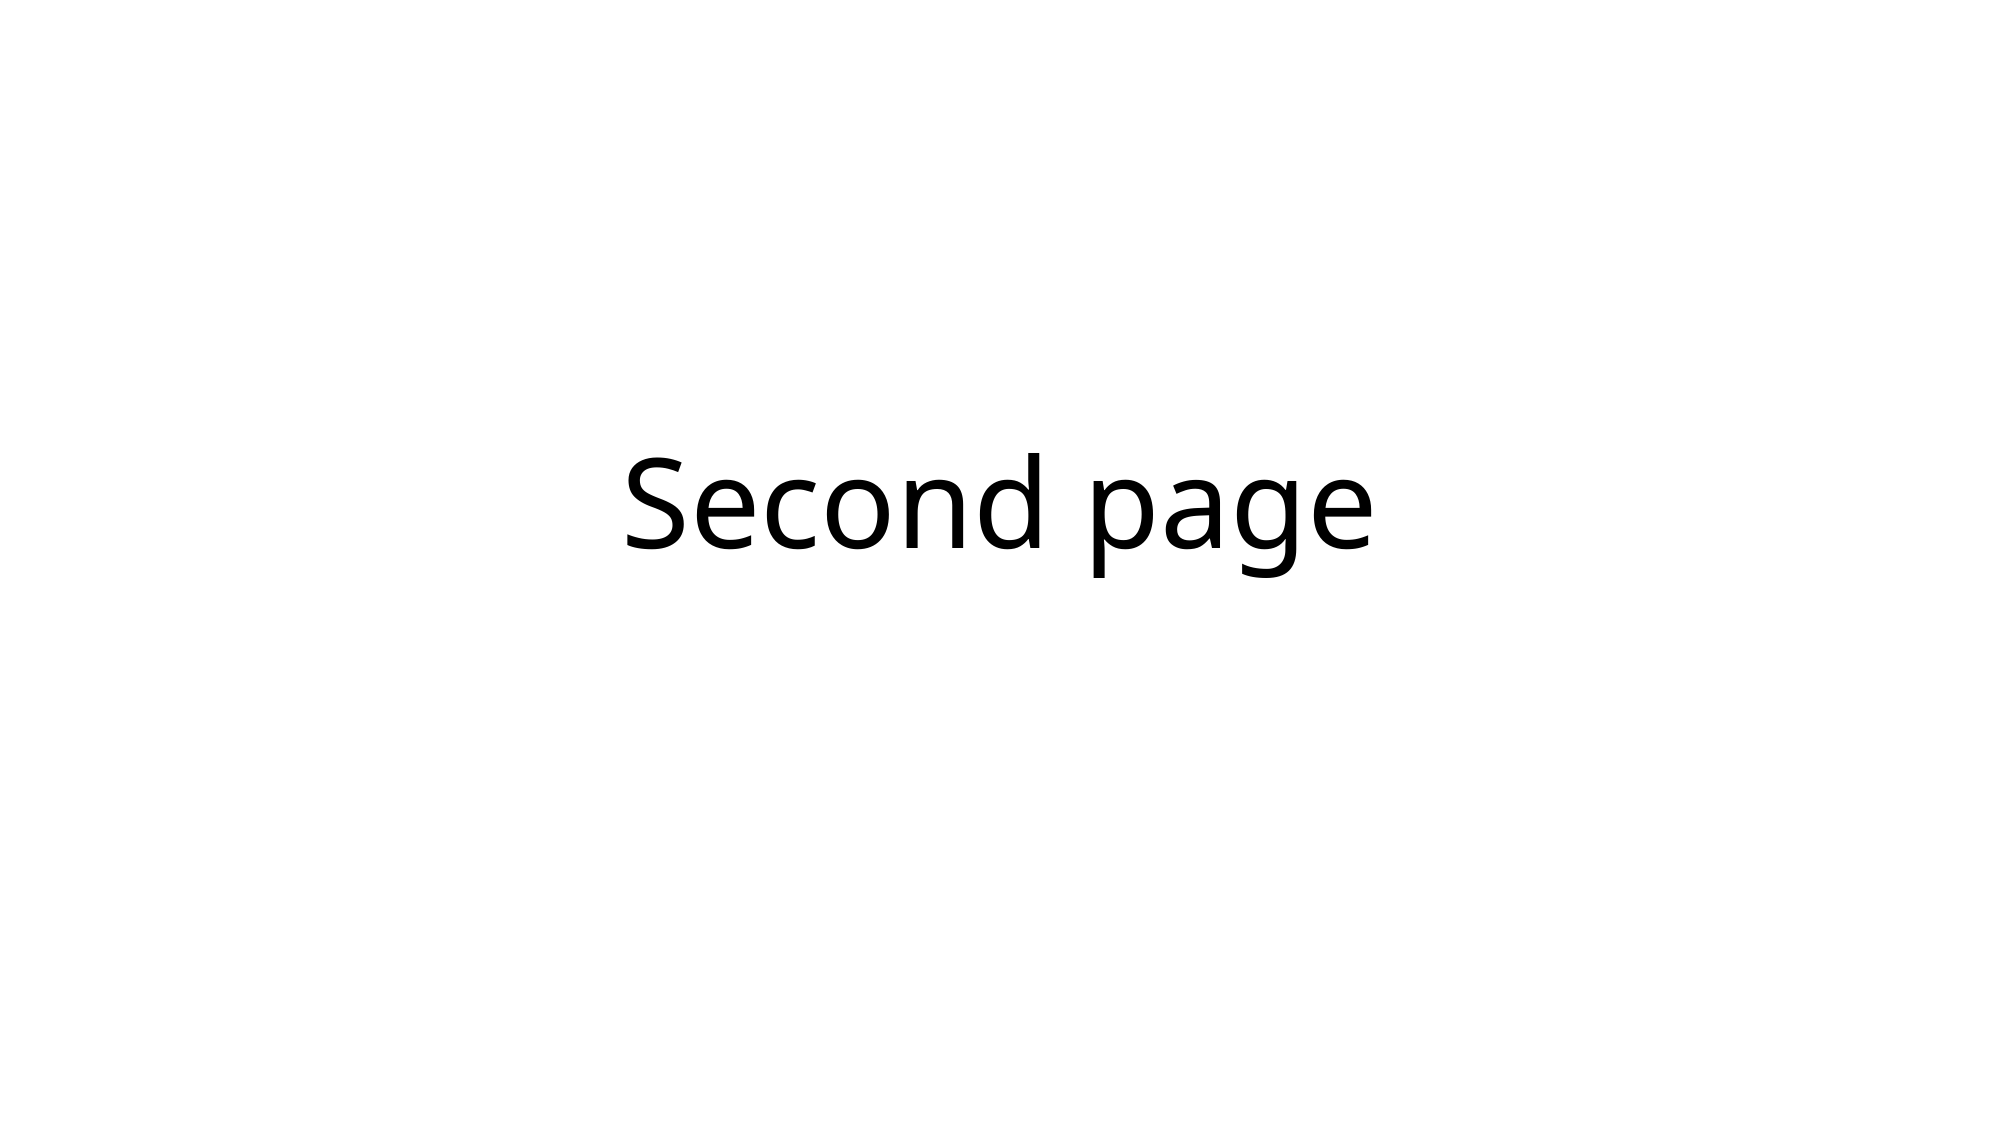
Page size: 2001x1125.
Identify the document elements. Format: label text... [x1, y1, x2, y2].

title Second page [249, 184, 1750, 576]
